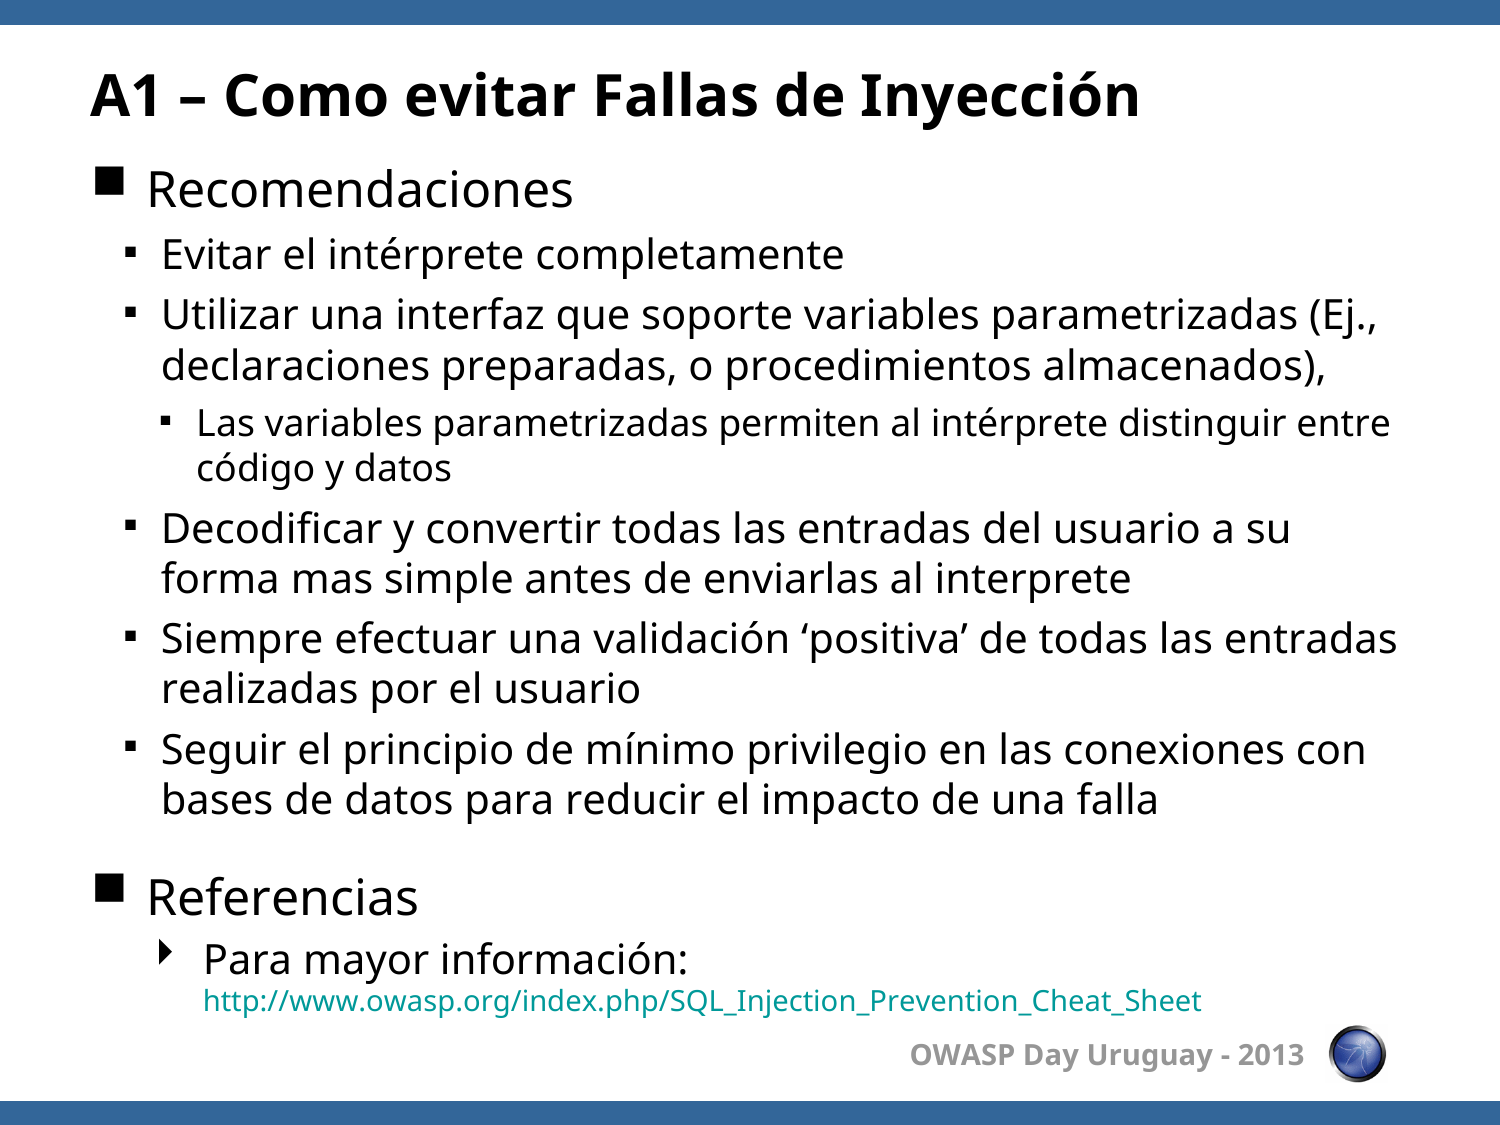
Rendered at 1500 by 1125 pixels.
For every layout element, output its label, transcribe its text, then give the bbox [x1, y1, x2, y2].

list Recomendaciones Evitar el intérprete completamente Utilizar una interfaz que soporte variables parametrizadas (Ej., declaraciones preparadas, o procedimientos almacenados), Las variables parametrizadas permiten al intérprete distinguir entre código y datos Decodificar y convertir todas las entradas del usuario a su forma mas simple antes de enviarlas al interprete Siempre efectuar una validación ‘positiva’ de todas las entradas realizadas por el usuario Seguir el principio de mínimo privilegio en las conexiones con bases de datos para reducir el impacto de una falla Referencias Para mayor información: http://www.owasp.org/index.php/SQL_Injection_Prevention_Cheat_Sheet [75, 149, 1426, 1117]
title A1 – Como evitar Fallas de Inyección [75, 28, 1426, 149]
